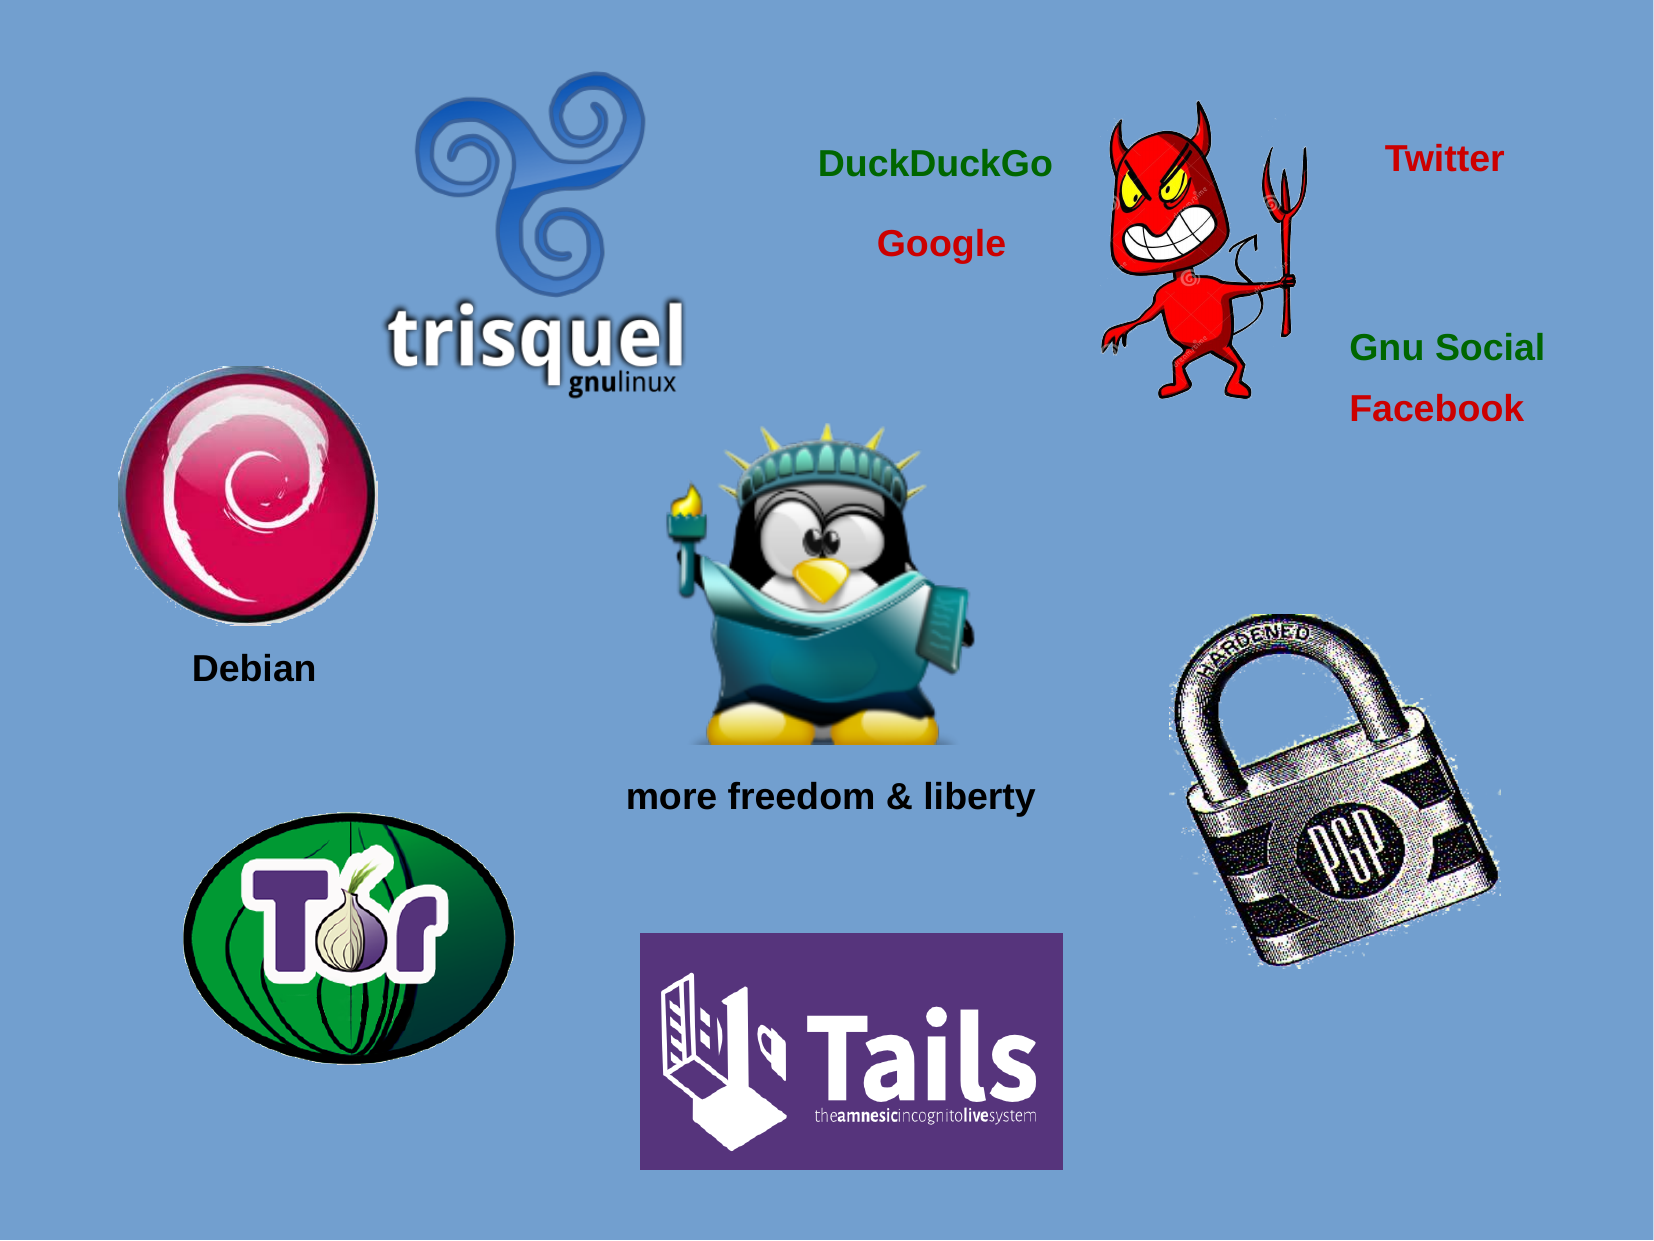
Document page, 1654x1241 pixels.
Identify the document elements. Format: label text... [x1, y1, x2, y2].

text_box Google [862, 214, 1075, 272]
picture [1169, 614, 1501, 969]
text_box Facebook [1334, 385, 1548, 438]
picture [640, 933, 1063, 1170]
text_box Gnu Social [1334, 318, 1619, 385]
picture [94, 803, 591, 1070]
text_box more freedom & liberty [611, 767, 1075, 825]
text_box DuckDuckGo [803, 135, 1087, 201]
text_box Debian [177, 640, 556, 697]
text_box Twitter [1370, 129, 1583, 187]
picture [1098, 94, 1312, 408]
picture [118, 70, 697, 626]
picture [661, 423, 983, 745]
